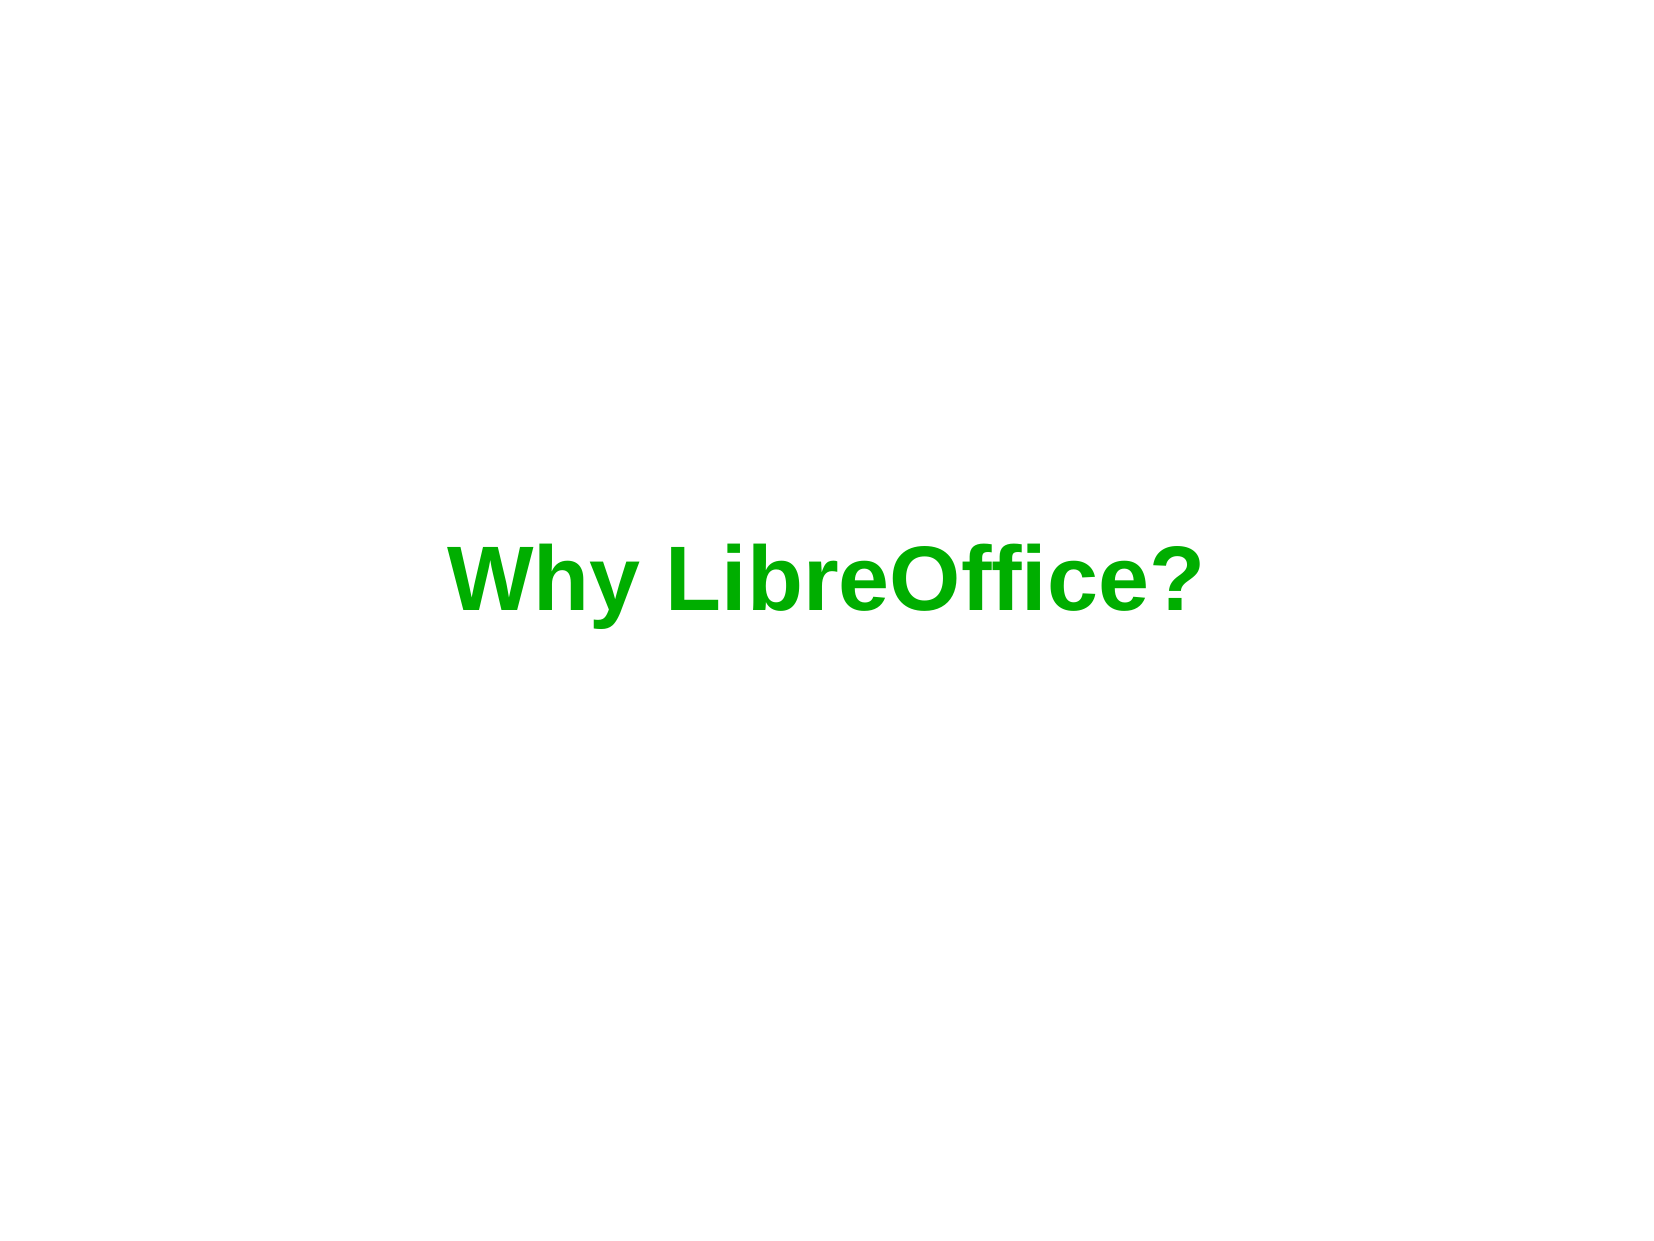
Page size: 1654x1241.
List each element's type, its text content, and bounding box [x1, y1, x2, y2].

subtitle Why LibreOffice? [82, 49, 1571, 1109]
